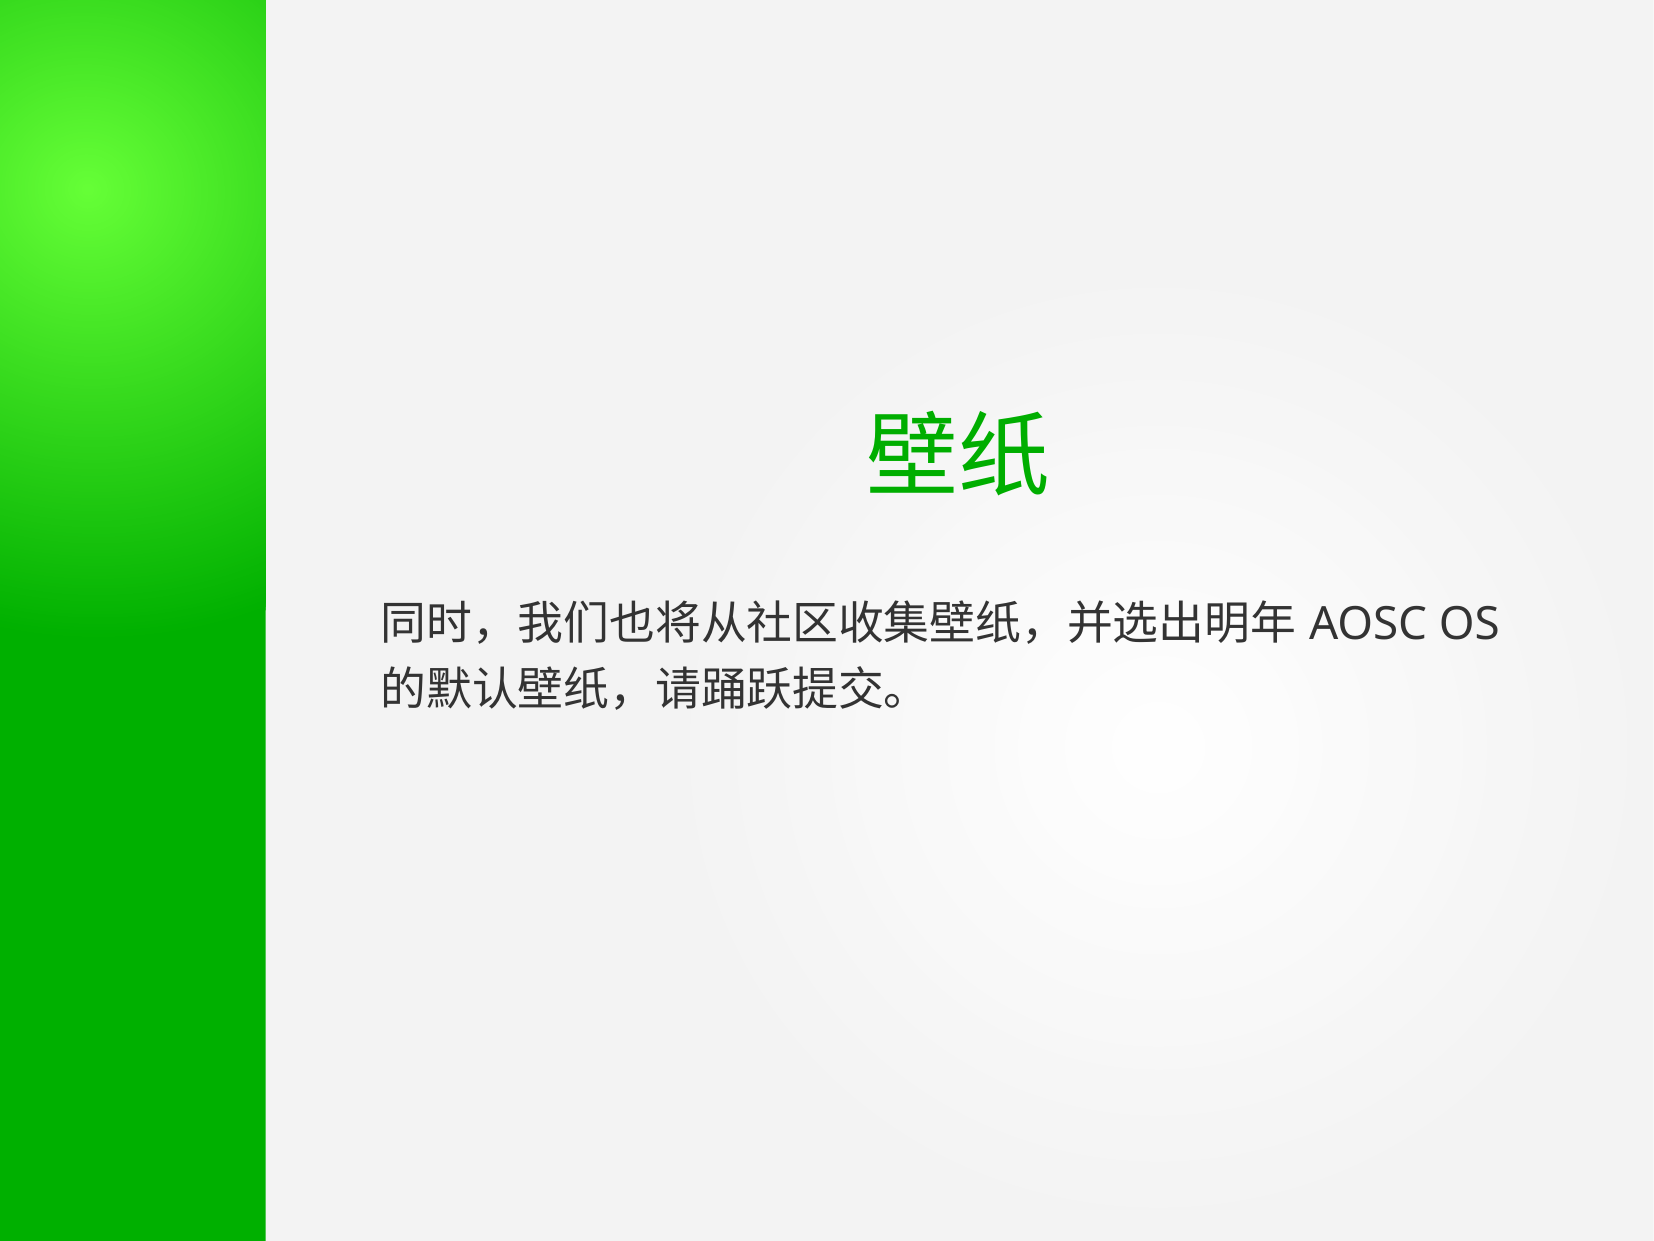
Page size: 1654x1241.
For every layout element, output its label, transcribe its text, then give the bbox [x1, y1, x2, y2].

title 壁纸 [463, 312, 1453, 578]
text_box 同时，我们也将从社区收集壁纸，并选出明年AOSC OS的默认壁纸，请踊跃提交。 [366, 578, 1536, 1241]
